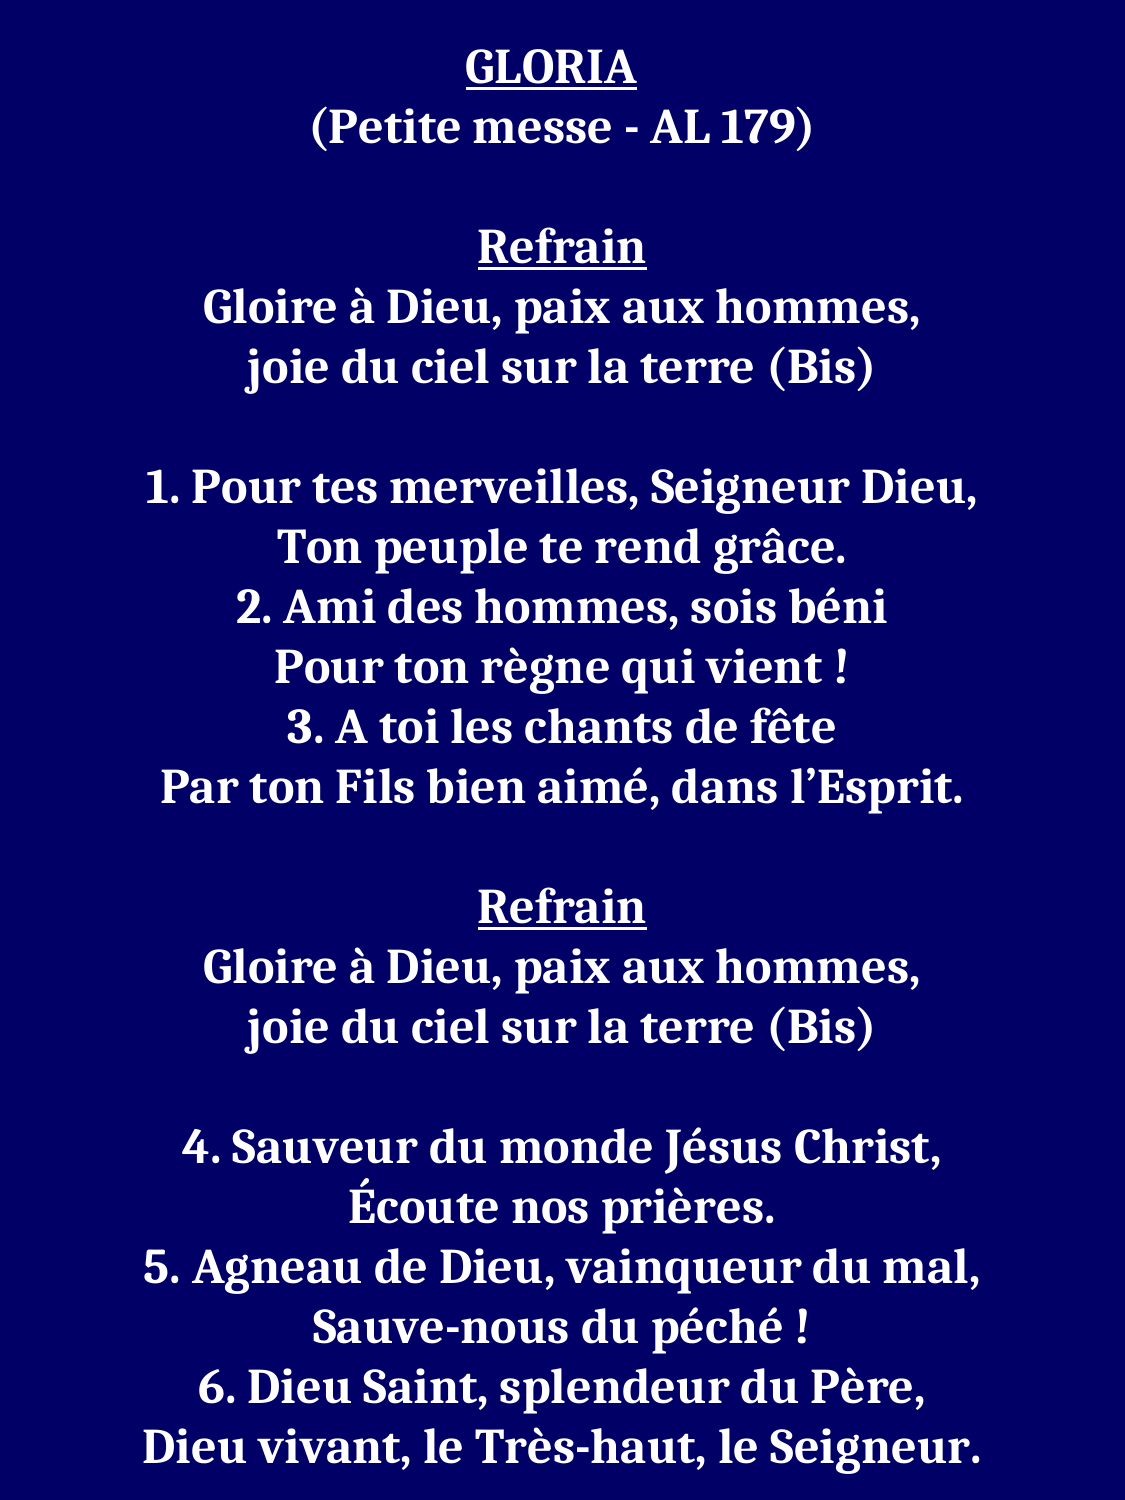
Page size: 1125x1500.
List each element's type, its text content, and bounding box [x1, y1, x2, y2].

text_box GLORIA (Petite messe - AL 179) Refrain Gloire à Dieu, paix aux hommes, joie du ciel sur la terre (Bis) 1. Pour tes merveilles, Seigneur Dieu, Ton peuple te rend grâce. 2. Ami des hommes, sois béni Pour ton règne qui vient ! 3. A toi les chants de fête Par ton Fils bien aimé, dans l’Esprit. Refrain Gloire à Dieu, paix aux hommes, joie du ciel sur la terre (Bis) 4. Sauveur du monde Jésus Christ, Écoute nos prières. 5. Agneau de Dieu, vainqueur du mal, Sauve-nous du péché ! 6. Dieu Saint, splendeur du Père, Dieu vivant, le Très-haut, le Seigneur. [0, 25, 1125, 1482]
